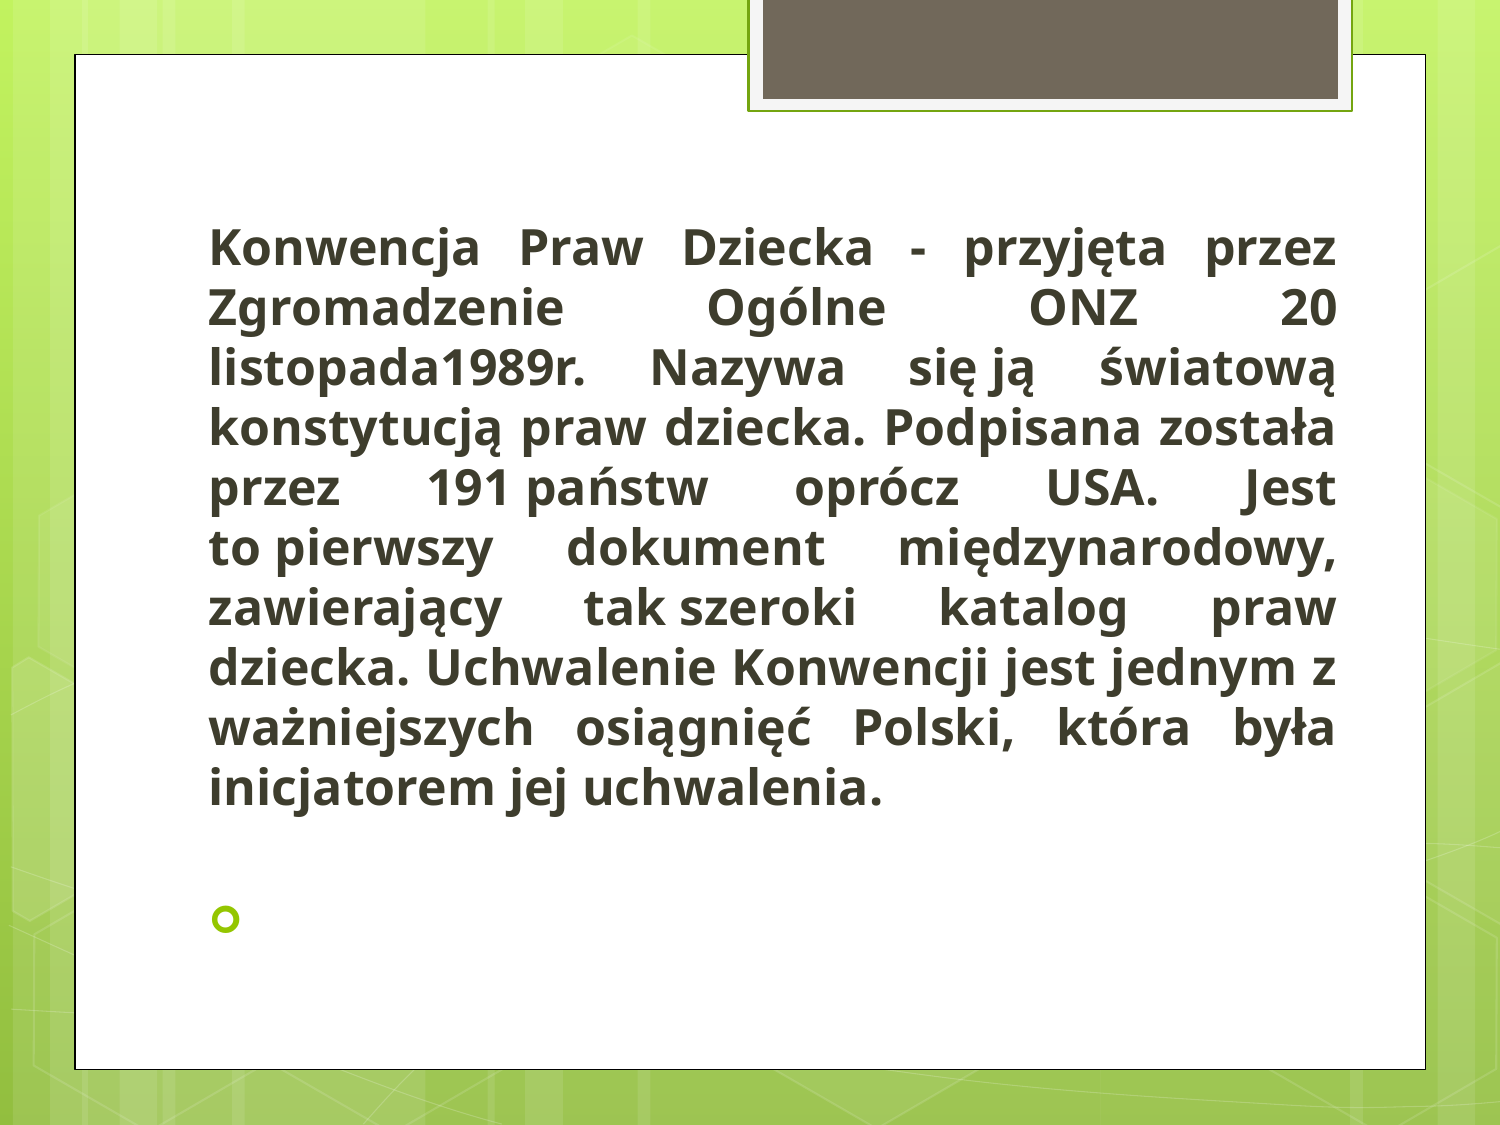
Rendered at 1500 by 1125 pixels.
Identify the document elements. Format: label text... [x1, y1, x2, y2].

list Konwencja Praw Dziecka - przyjęta przez Zgromadzenie Ogólne ONZ 20 listopada1989r. Nazywa się ją światową konstytucją praw dziecka. Podpisana została przez 191 państw oprócz USA. Jest to pierwszy dokument międzynarodowy, zawierający tak szeroki katalog praw dziecka. Uchwalenie Konwencji jest jednym z ważniejszych osiągnięć Polski, która była inicjatorem jej uchwalenia. [171, 208, 1353, 957]
